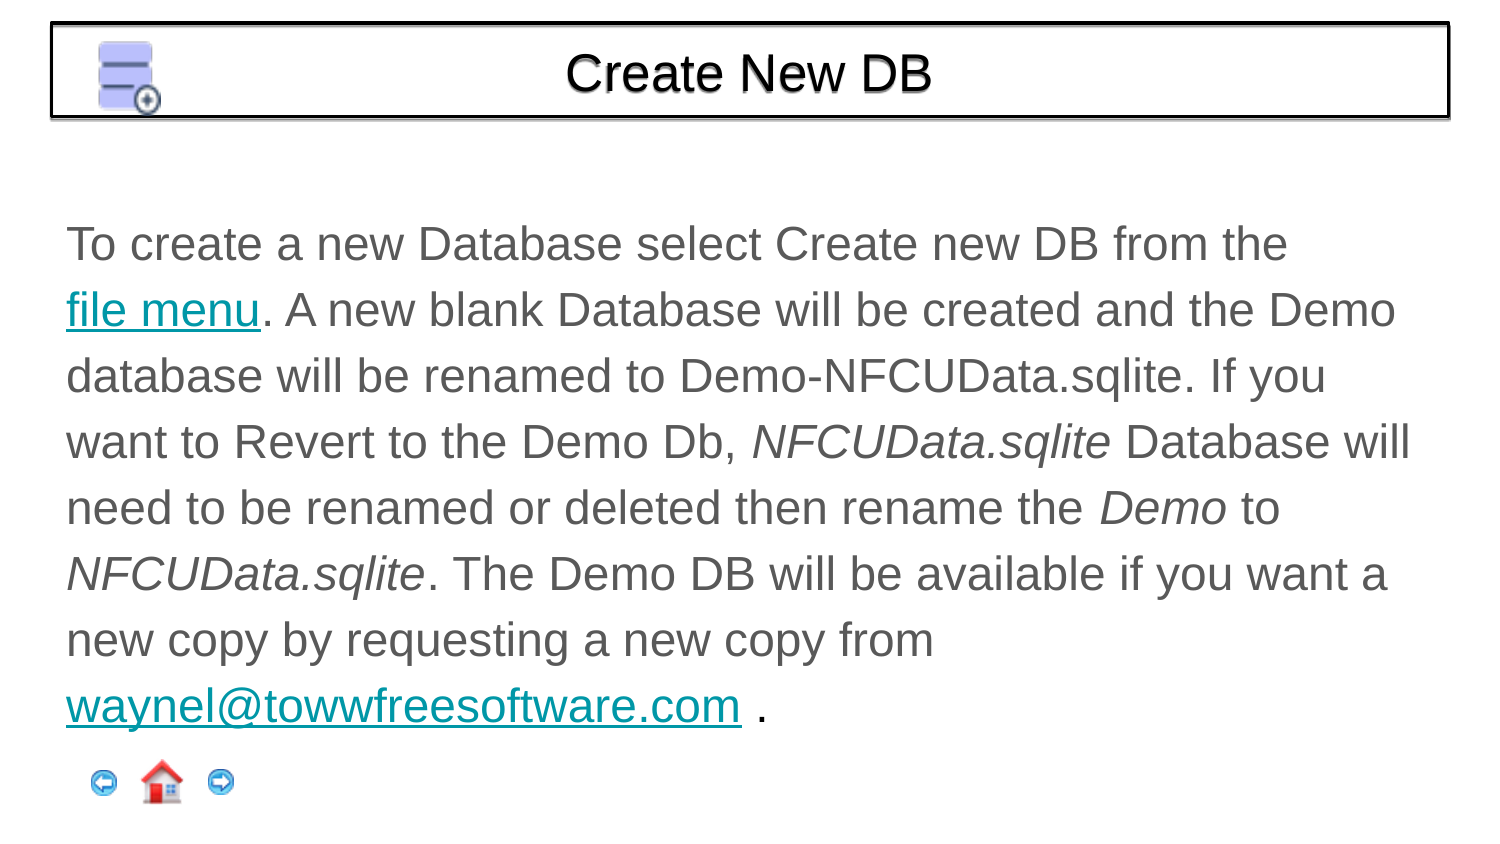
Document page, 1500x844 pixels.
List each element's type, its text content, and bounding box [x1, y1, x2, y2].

picture [208, 769, 234, 795]
picture [91, 770, 117, 796]
picture [137, 758, 188, 809]
list To create a new Database select Create new DB from the file menu. A new blank Database will be created and the Demo database will be renamed to Demo-NFCUData.sqlite. If you want to Revert to the Demo Db, NFCUData.sqlite Database will need to be renamed or deleted then rename the Demo to NFCUData.sqlite. The Demo DB will be available if you want a new copy by requesting a new copy from waynel@towwfreesoftware.com . [51, 189, 1449, 737]
picture [91, 35, 161, 116]
title Create New DB [51, 23, 1449, 117]
